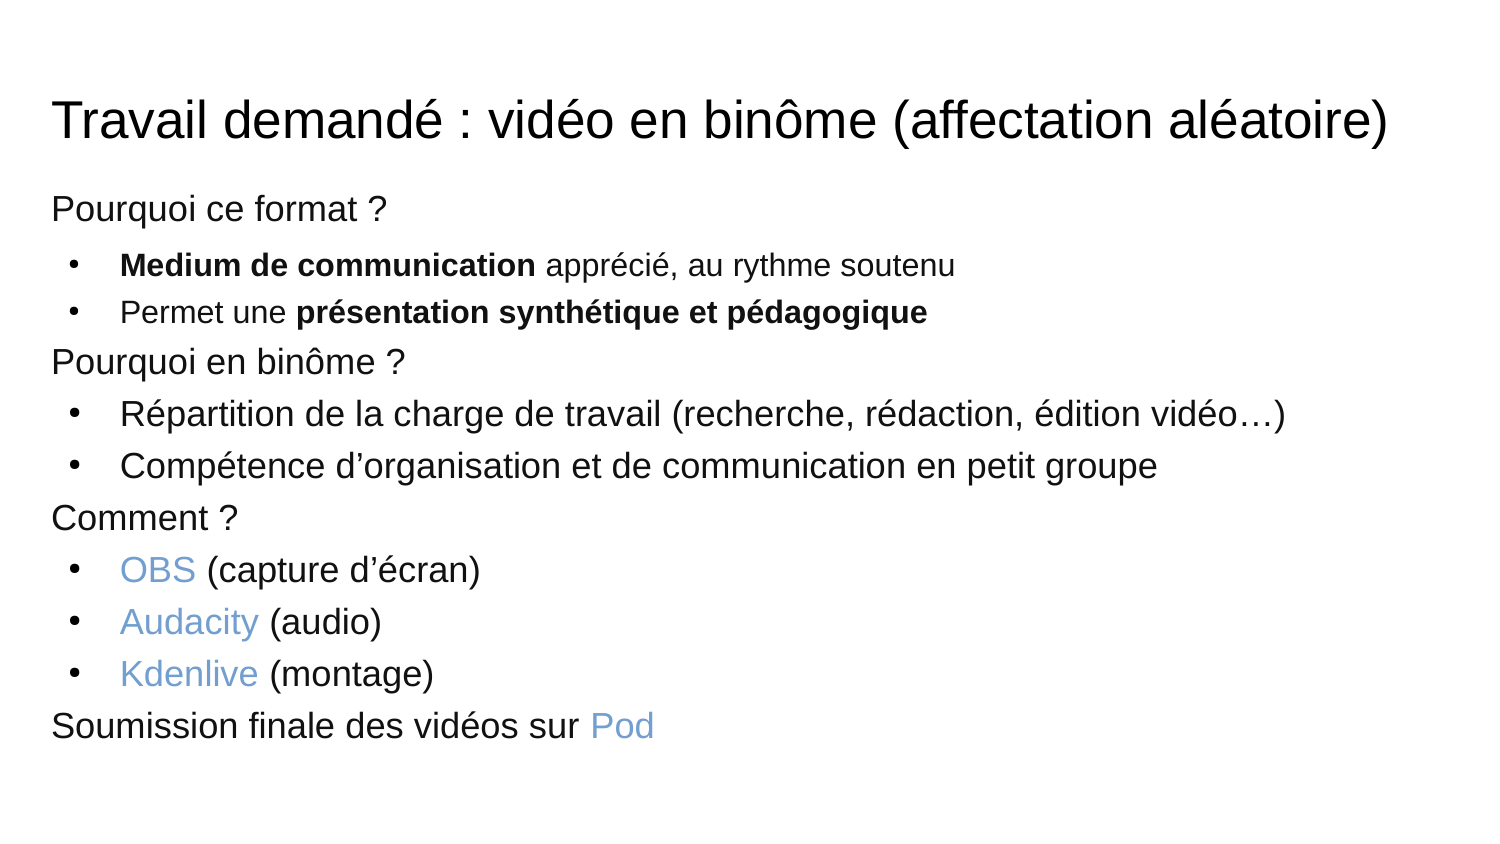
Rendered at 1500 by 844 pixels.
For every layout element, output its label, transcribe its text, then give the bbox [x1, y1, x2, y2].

list Pourquoi ce format ? Medium de communication apprécié, au rythme soutenu Permet une présentation synthétique et pédagogique Pourquoi en binôme ? Répartition de la charge de travail (recherche, rédaction, édition vidéo…) Compétence d’organisation et de communication en petit groupe Comment ? OBS (capture d’écran) Audacity (audio) Kdenlive (montage) Soumission finale des vidéos sur Pod [51, 189, 1449, 750]
title Travail demandé : vidéo en binôme (affectation aléatoire) [51, 72, 1449, 167]
